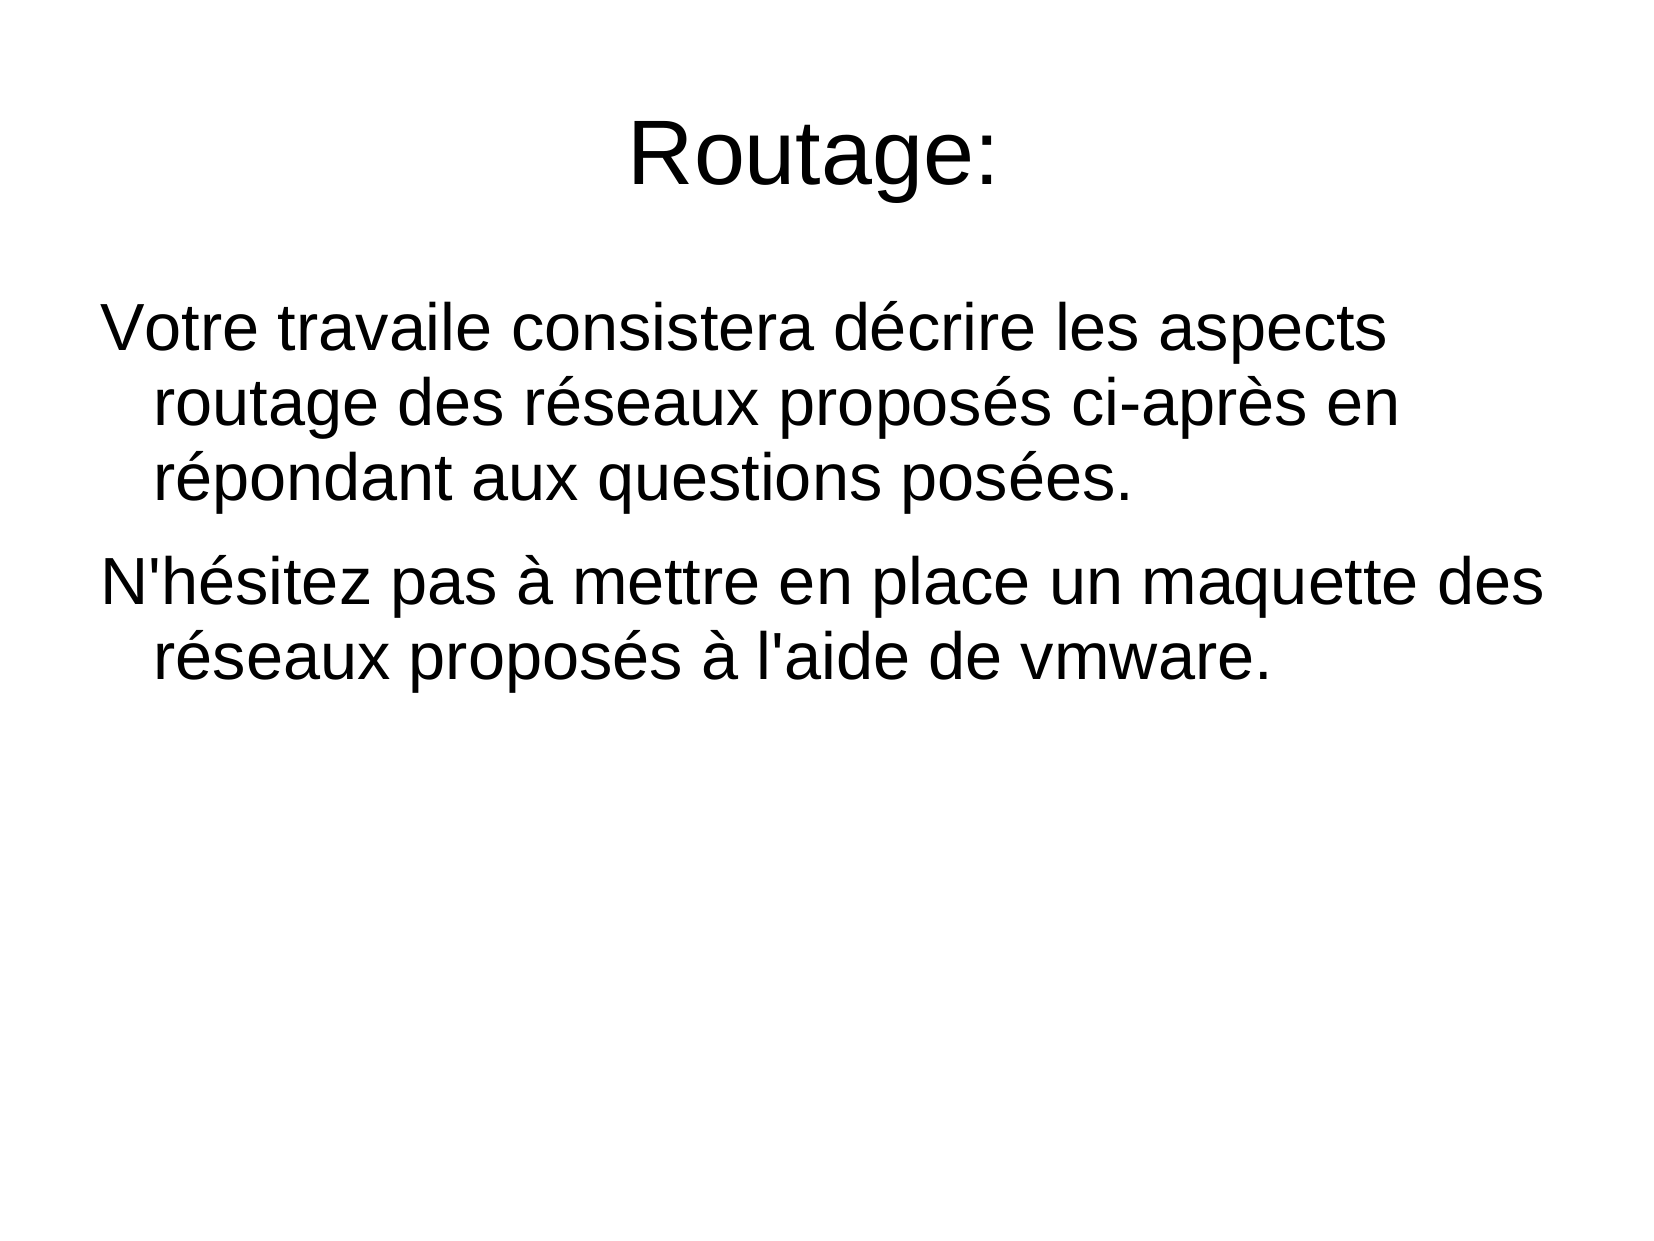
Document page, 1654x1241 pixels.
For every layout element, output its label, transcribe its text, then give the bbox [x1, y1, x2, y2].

title Routage: [82, 49, 1571, 257]
list Votre travaile consistera décrire les aspects routage des réseaux proposés ci-après en répondant aux questions posées. N'hésitez pas à mettre en place un maquette des réseaux proposés à l'aide de vmware. [82, 290, 1571, 1109]
